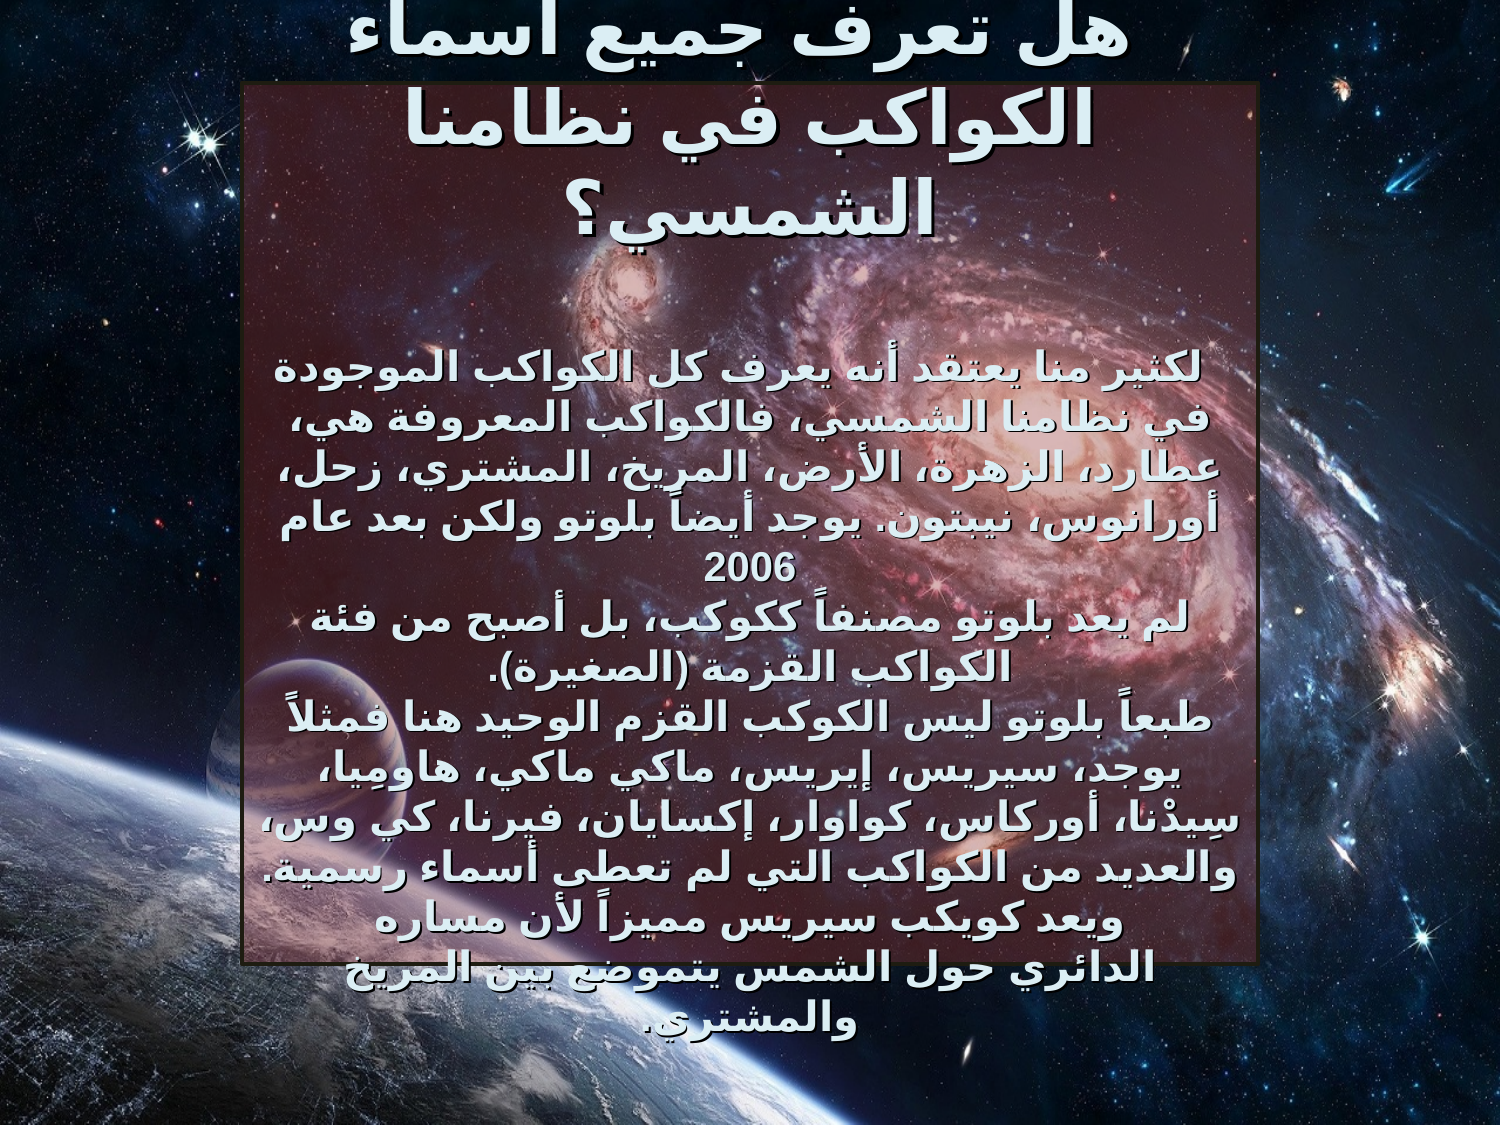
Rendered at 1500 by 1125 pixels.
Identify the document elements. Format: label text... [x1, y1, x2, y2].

text_box [1246, 83, 1258, 964]
text_box [242, 83, 254, 964]
text_box هل تعرف جميع أسماء الكواكب في نظامنا الشمسي؟ لكثير منا يعتقد أنه يعرف كل الكواكب الموجودة في نظامنا الشمسي، فالكواكب المعروفة هي، عطارد، الزهرة، الأرض، المريخ، المشتري، زحل، أورانوس، نيبتون. يوجد أيضاً بلوتو ولكن بعد عام 2006 لم يعد بلوتو مصنفاً ككوكب، بل أصبح من فئة الكواكب القزمة (الصغيرة). طبعاً بلوتو ليس الكوكب القزم الوحيد هنا فمثلاً يوجد، سيريس، إيريس، ماكي ماكي، هاومِيا، سِيدْنا، أوركاس، كواوار، إكسايان، فيرنا، كي وس، والعديد من الكواكب التي لم تعطى أسماء رسمية. ويعد كويكب سيريس مميزاً لأن مساره الدائري حول الشمس يتموضع بين المريخ والمشتري. [254, 0, 1246, 1061]
